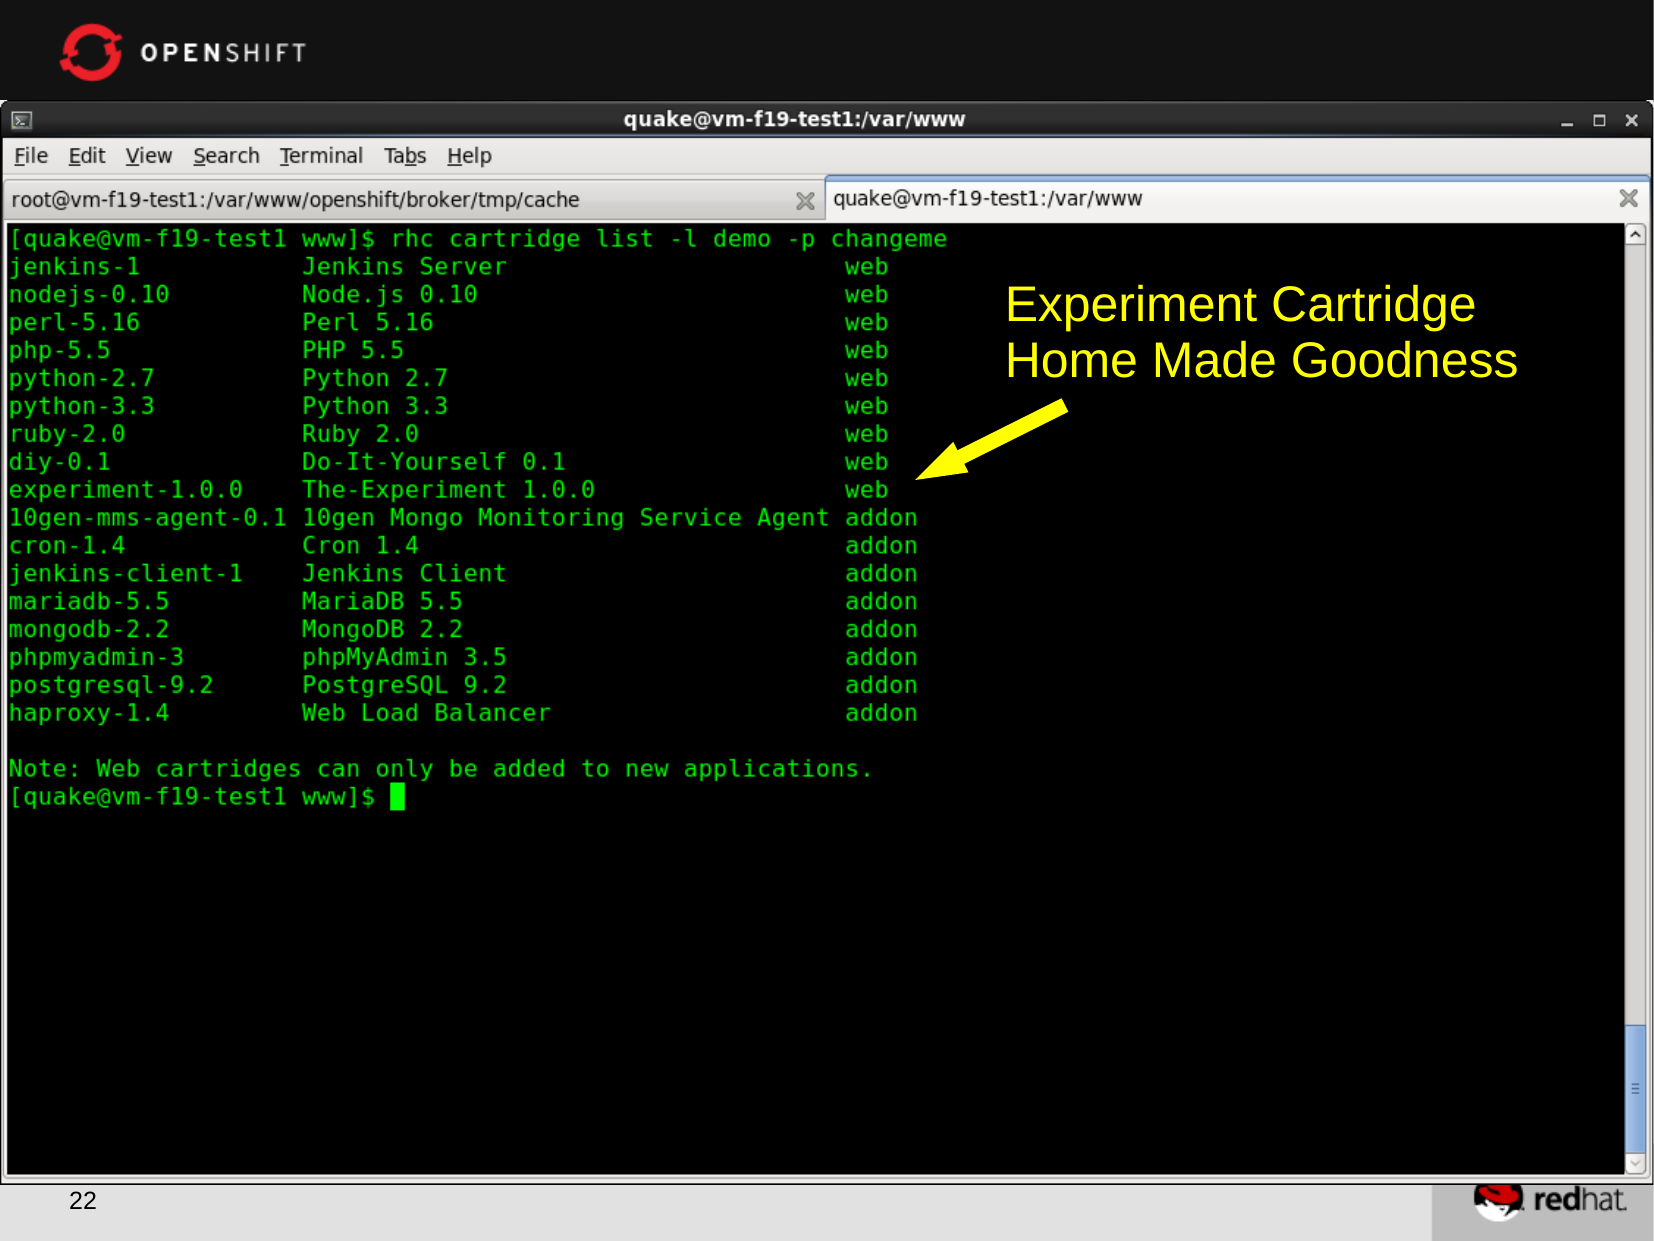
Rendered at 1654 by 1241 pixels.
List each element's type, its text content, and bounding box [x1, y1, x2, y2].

text_box Experiment Cartridge Home Made Goodness [990, 270, 1534, 397]
picture [0, 0, 1654, 1241]
